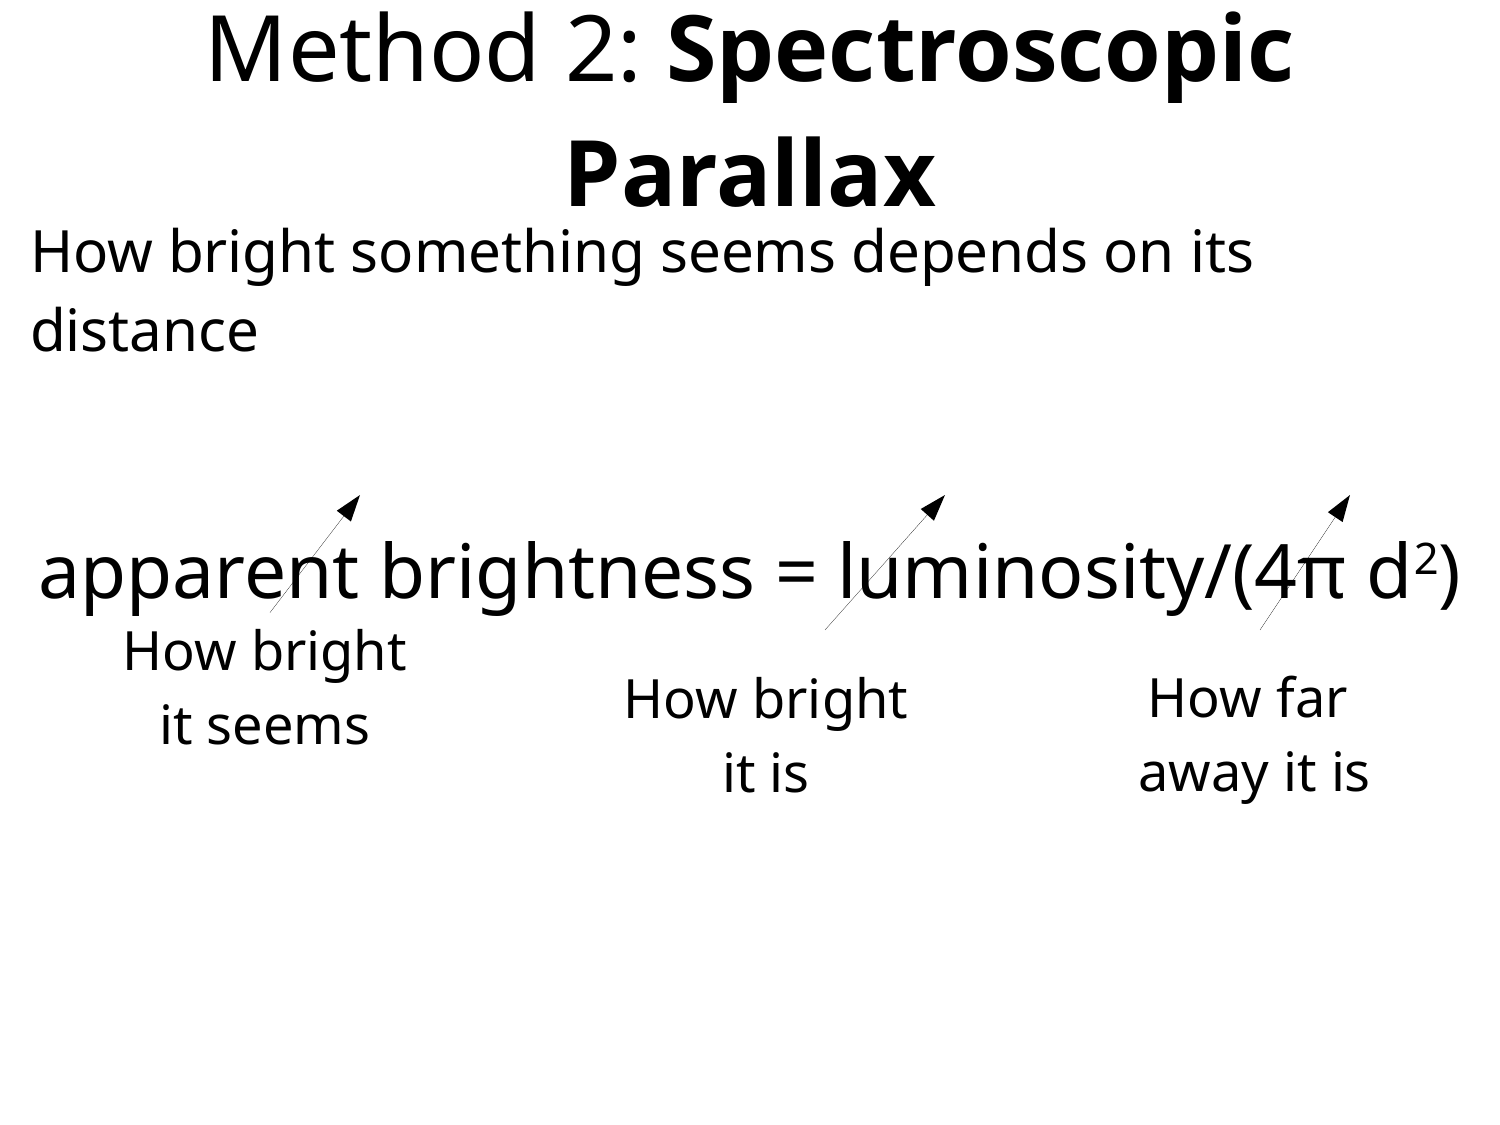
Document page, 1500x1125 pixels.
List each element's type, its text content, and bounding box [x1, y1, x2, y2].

list How bright something seems depends on its distance apparent brightness = luminosity/(4π d2) [30, 210, 1471, 1036]
title Method 2: Spectroscopic Parallax [30, 55, 1471, 163]
text_box How bright it is [525, 660, 1008, 811]
text_box How far away it is [1035, 659, 1475, 839]
text_box How bright it seems [94, 612, 436, 766]
